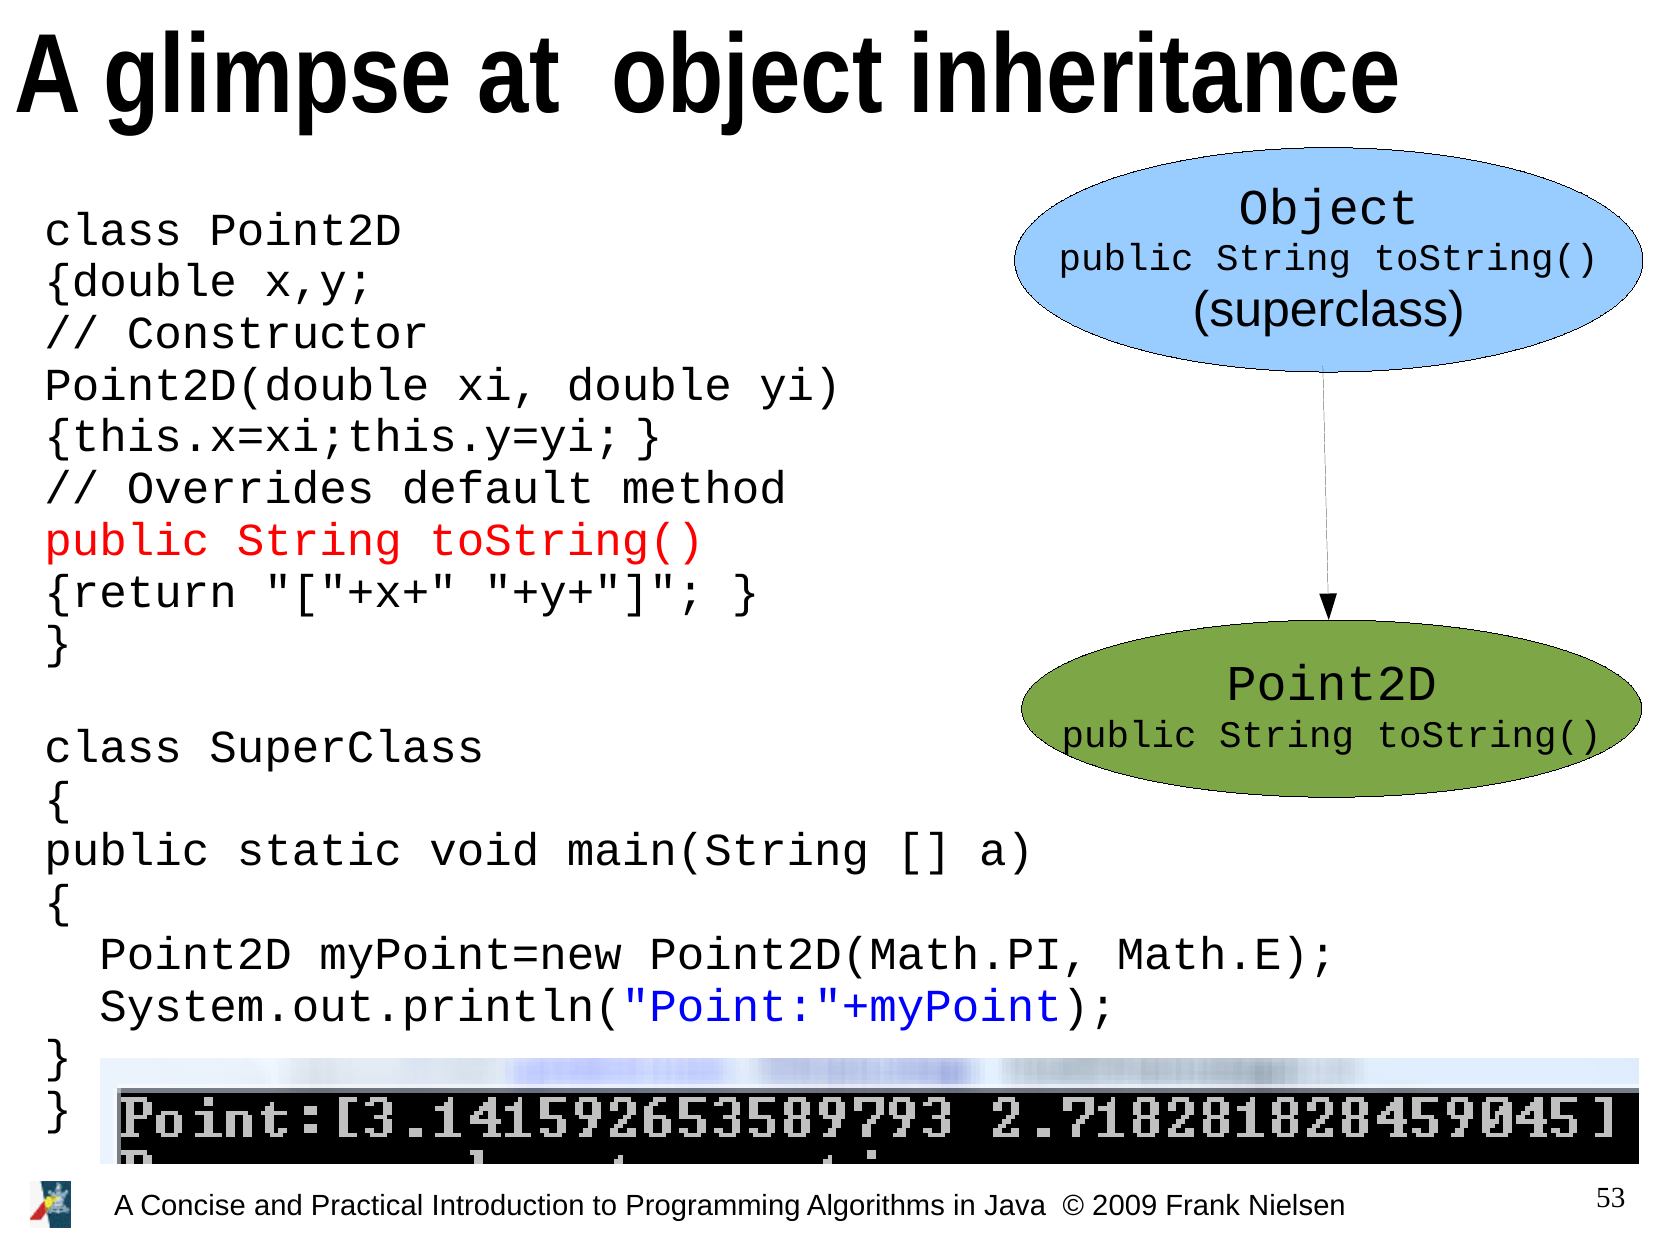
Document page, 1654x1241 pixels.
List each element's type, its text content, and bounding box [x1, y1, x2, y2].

text_box Point2D public String toString() [1352, 620, 1642, 798]
text_box A glimpse at object inheritance [0, 0, 1416, 144]
picture [29, 1181, 71, 1228]
text_box class Point2D {double x,y; // Constructor Point2D(double xi, double yi) {this.x=xi;this.y=yi; } // Overrides default method public String toString() {return "["+x+" "+y+"]"; } } class SuperClass { public static void main(String [] a) { Point2D myPoint=new Point2D(Math.PI, Math.E); System.out.println("Point:"+myPoint); } } [29, 199, 1352, 1093]
picture [100, 1058, 1639, 1164]
text_box Object public String toString() (superclass) [1064, 147, 1643, 372]
